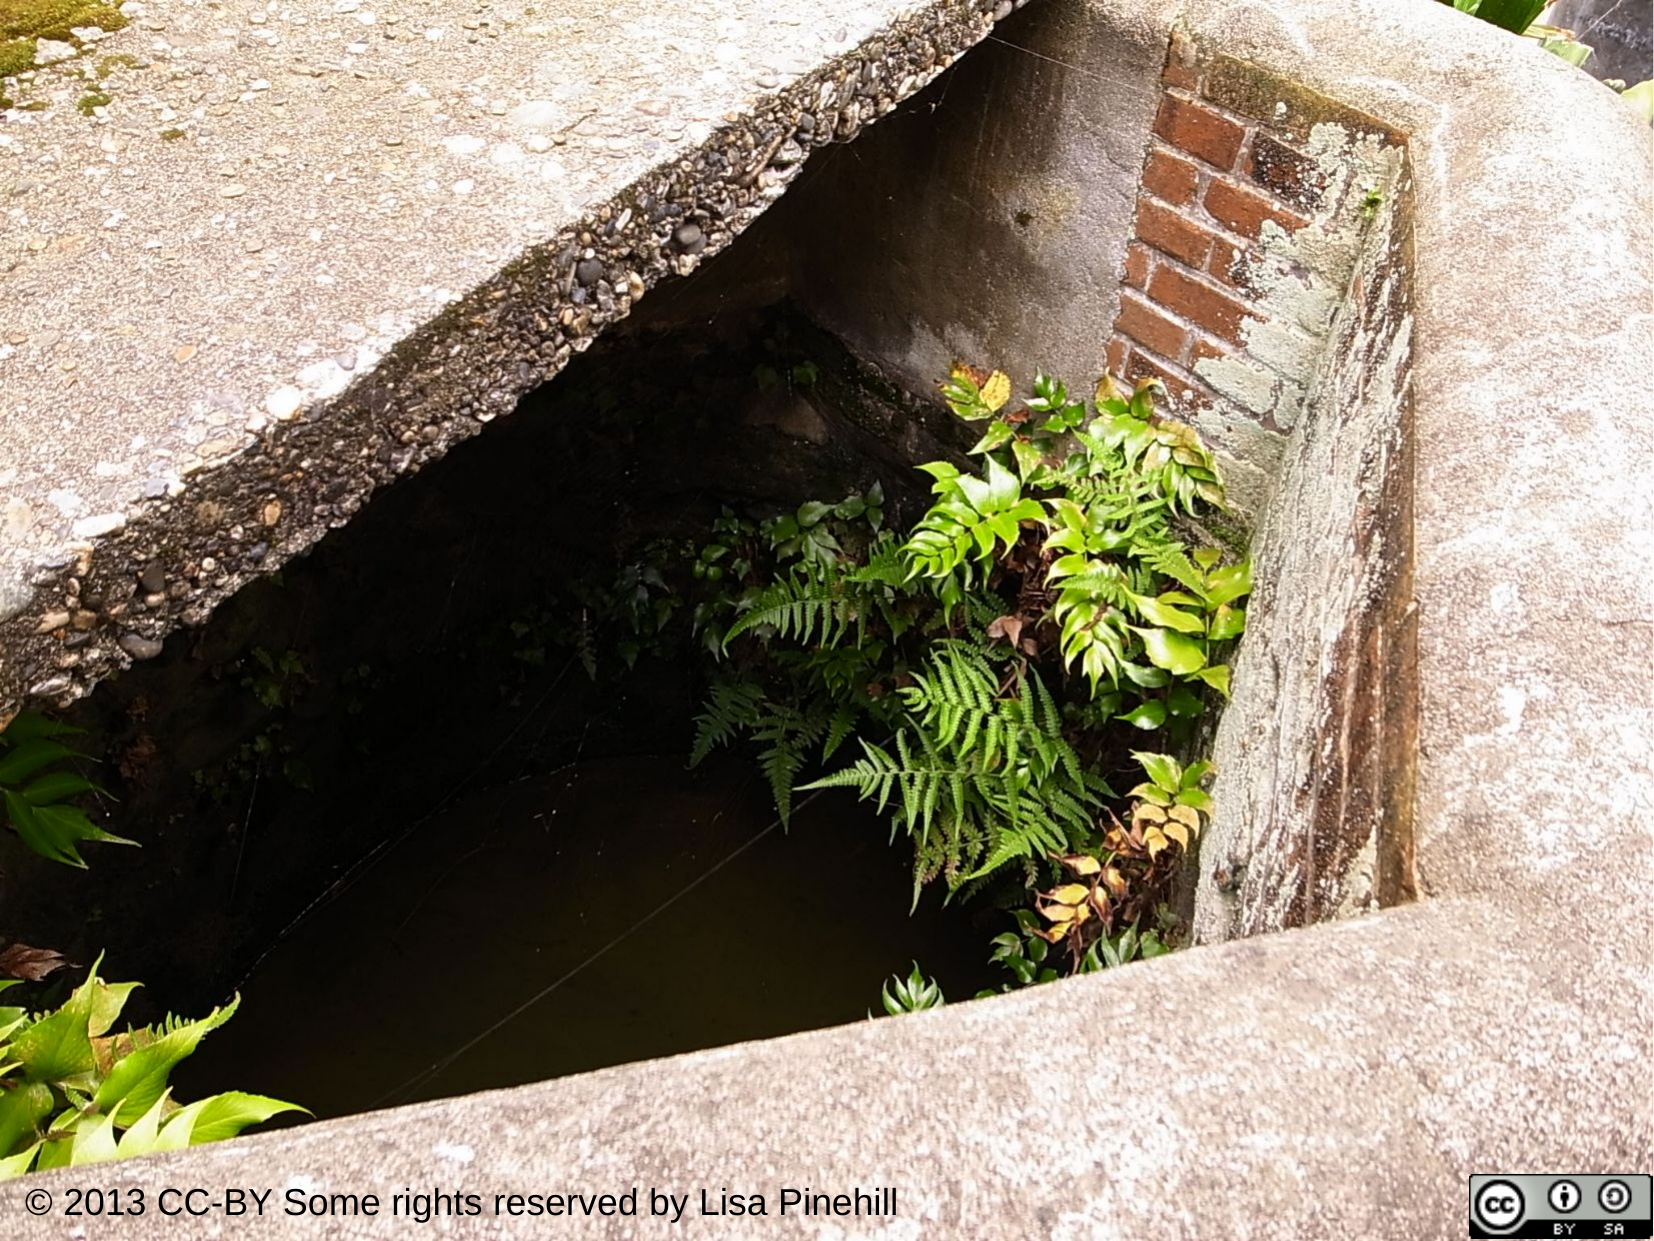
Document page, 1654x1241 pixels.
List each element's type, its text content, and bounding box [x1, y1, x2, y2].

text_box © 2013 CC-BY Some rights reserved by Lisa Pinehill [10, 1174, 971, 1232]
picture [0, 0, 1654, 1241]
